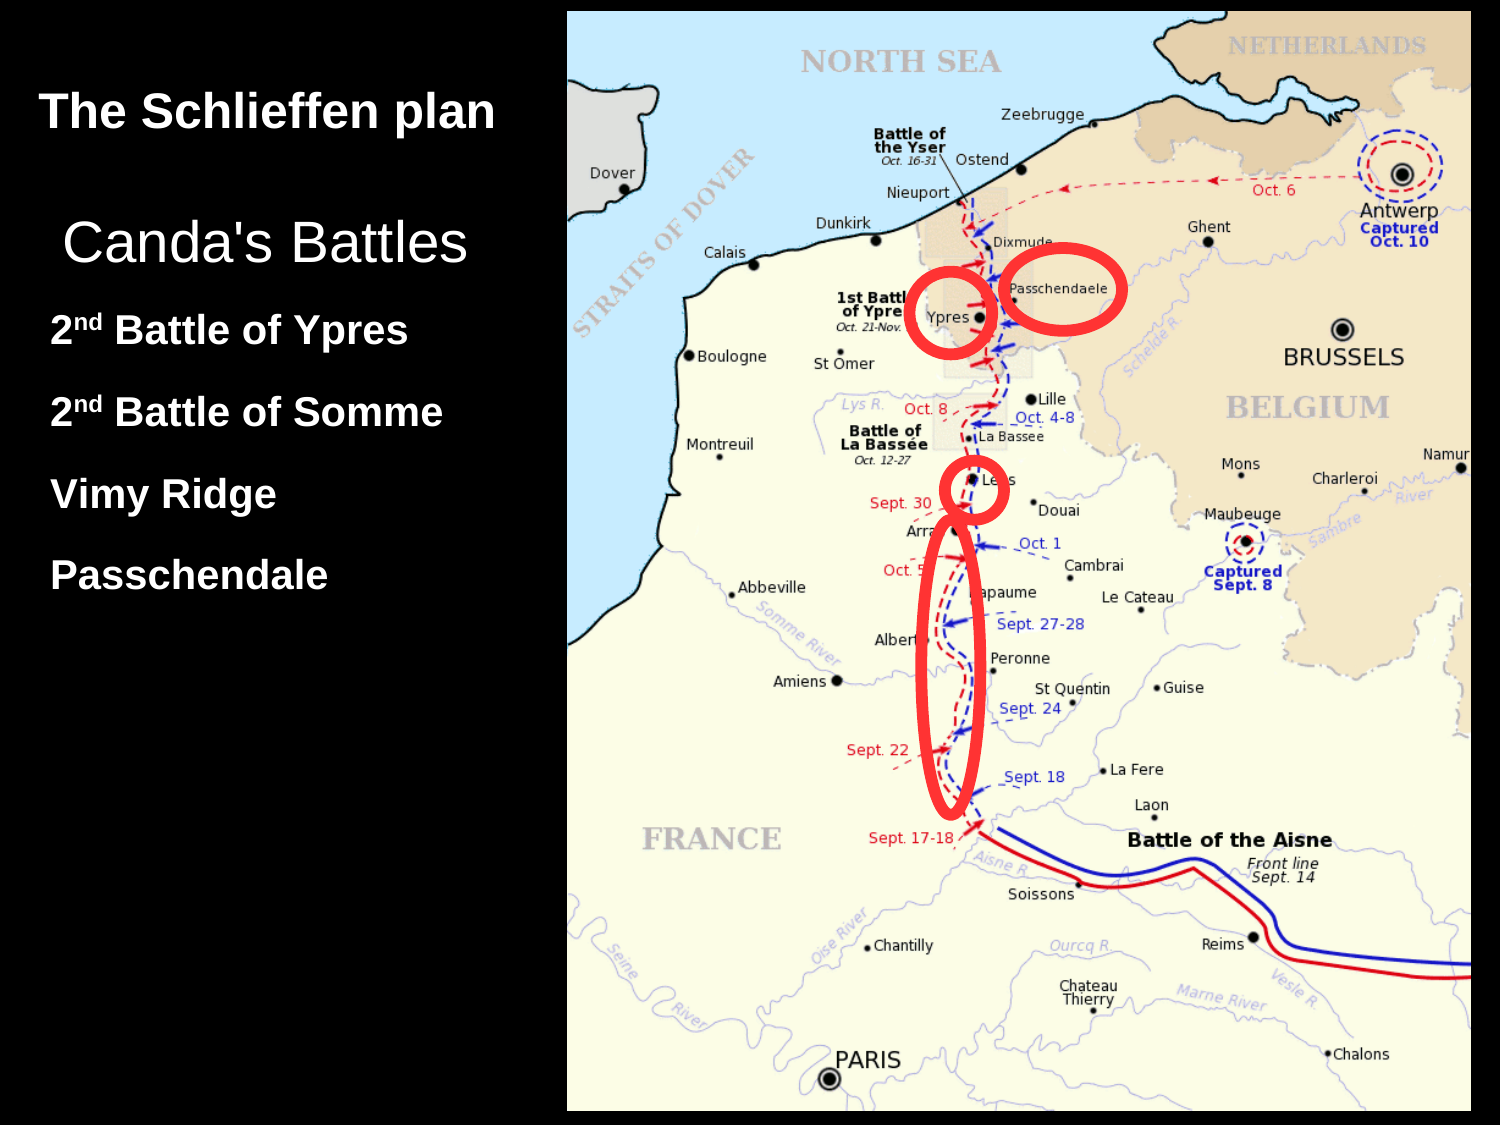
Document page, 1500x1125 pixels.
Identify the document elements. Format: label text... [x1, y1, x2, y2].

text_box The Schlieffen plan [23, 70, 520, 201]
text_box Canda's Battles [35, 197, 497, 306]
text_box 2nd Battle of Ypres 2nd Battle of Somme Vimy Ridge Passchendale [35, 305, 536, 697]
picture [567, 11, 1471, 1111]
